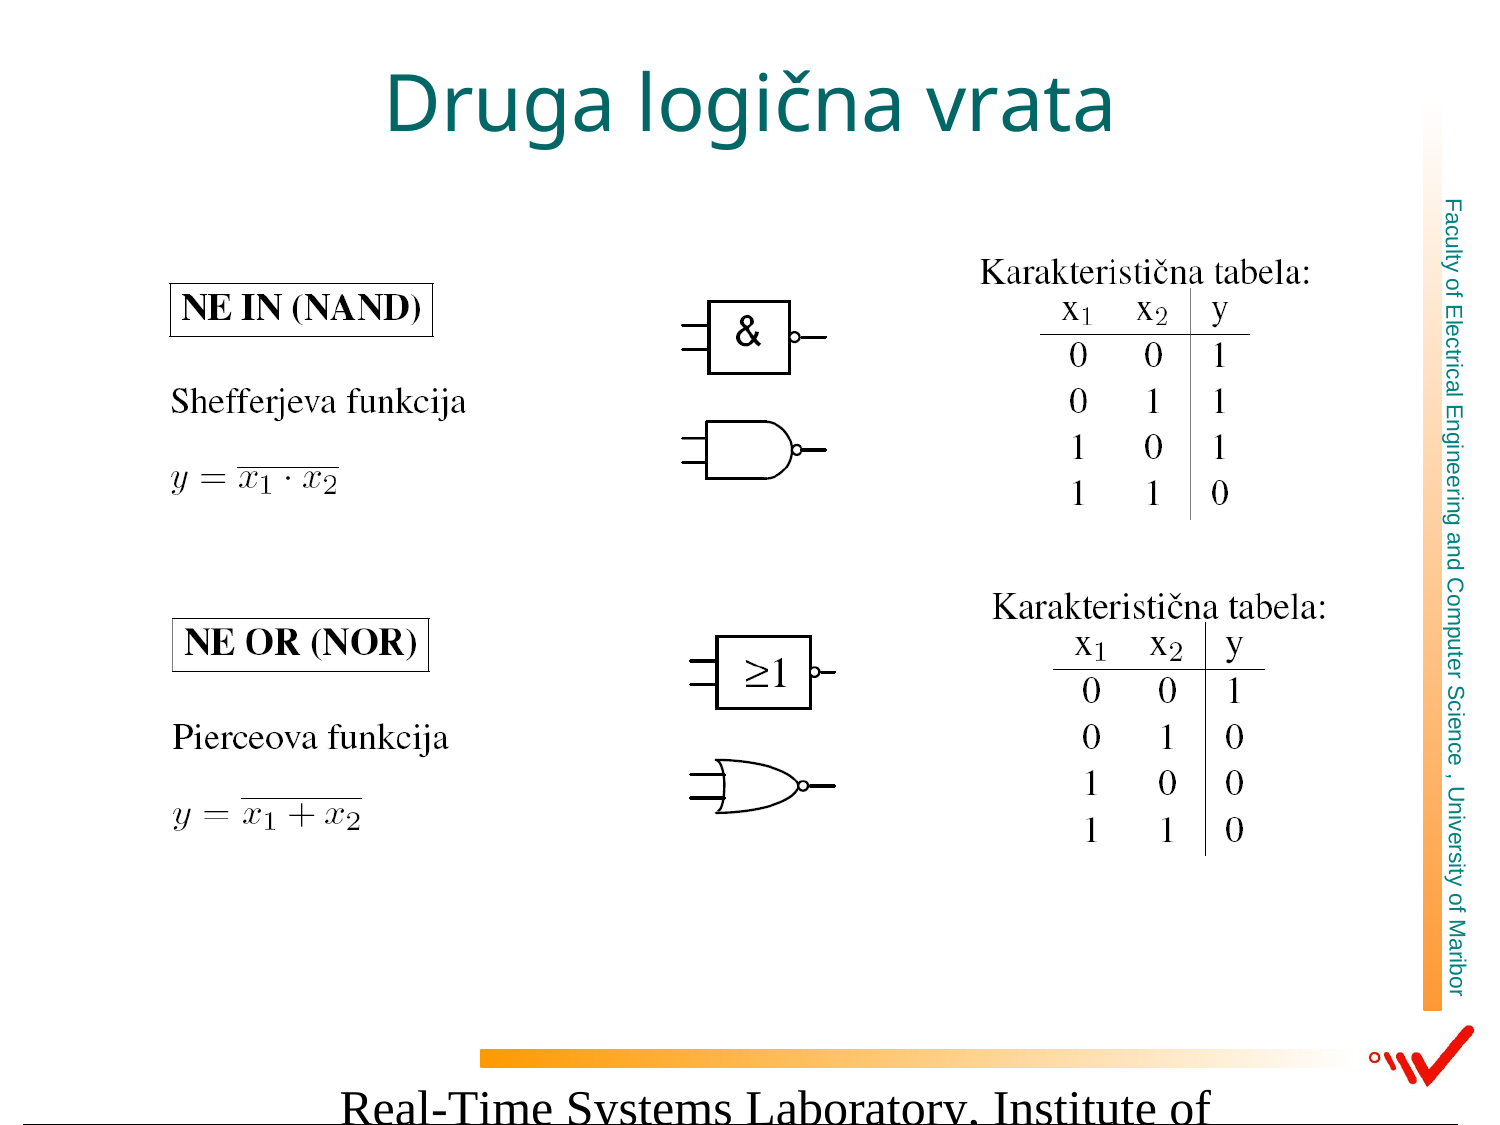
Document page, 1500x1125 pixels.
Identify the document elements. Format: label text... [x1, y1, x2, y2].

picture [135, 591, 1333, 857]
picture [154, 238, 1320, 526]
title Druga logična vrata [75, 45, 1426, 233]
